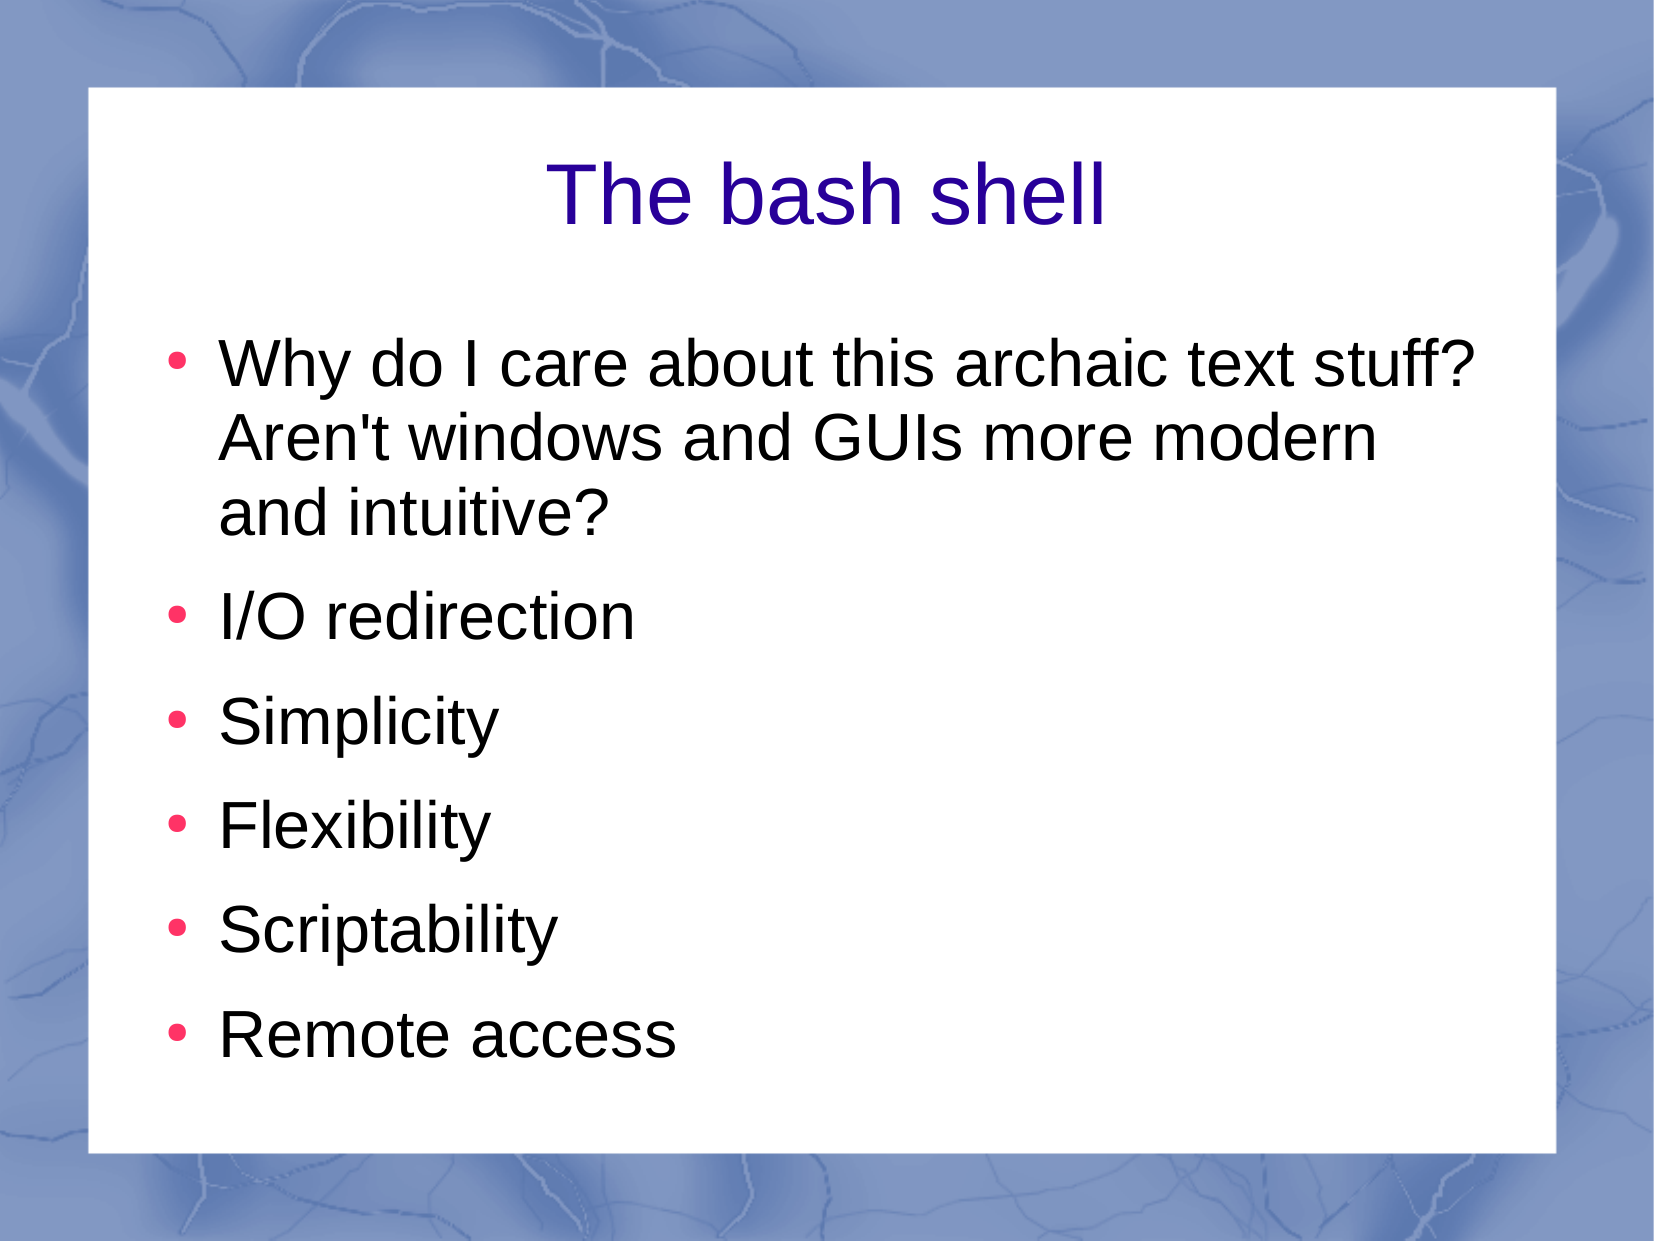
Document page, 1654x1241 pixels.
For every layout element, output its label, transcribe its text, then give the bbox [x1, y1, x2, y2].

title The bash shell [118, 90, 1536, 298]
picture [0, 0, 1654, 1241]
list Why do I care about this archaic text stuff? Aren't windows and GUIs more modern and intuitive? I/O redirection Simplicity Flexibility Scriptability Remote access [147, 325, 1506, 1145]
